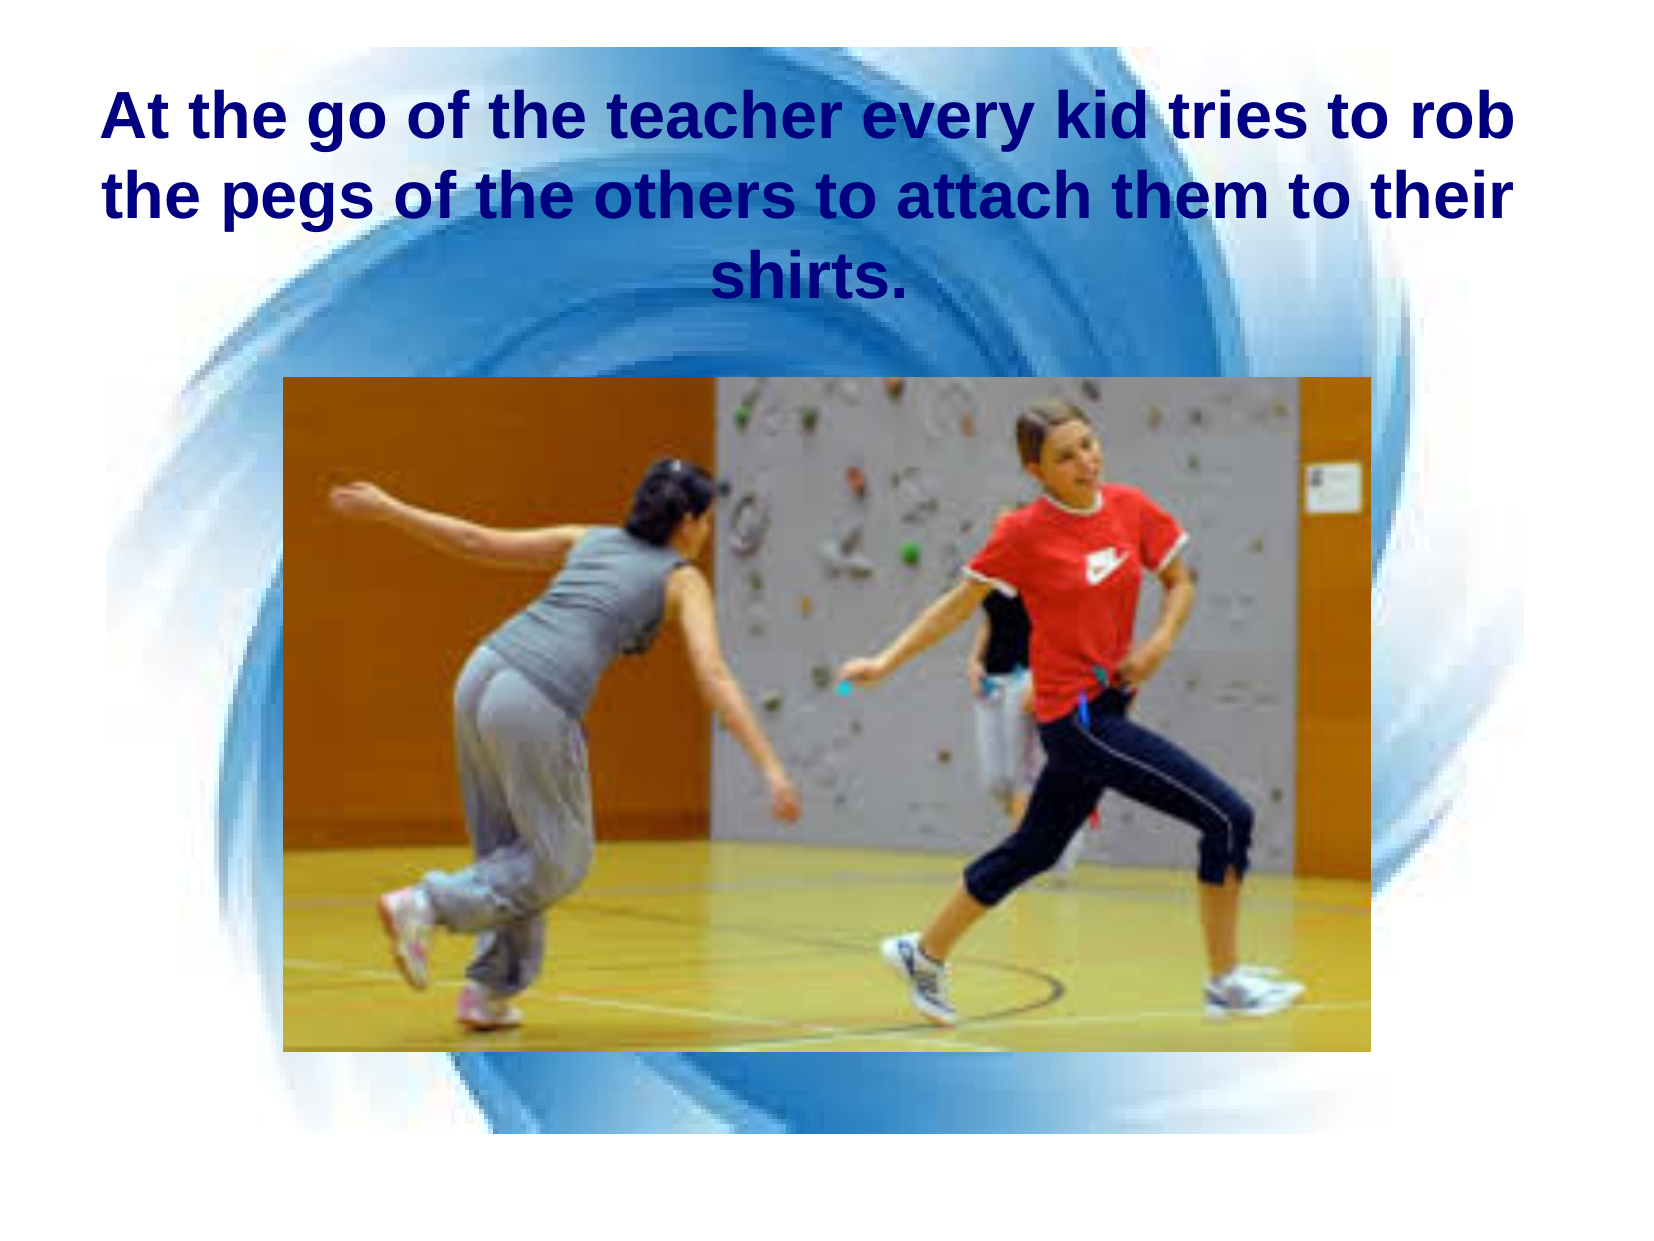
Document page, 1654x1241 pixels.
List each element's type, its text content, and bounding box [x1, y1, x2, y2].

picture [106, 354, 1524, 1134]
title At the go of the teacher every kid tries to rob the pegs of the others to attach them to their shirts. [82, 0, 1536, 354]
